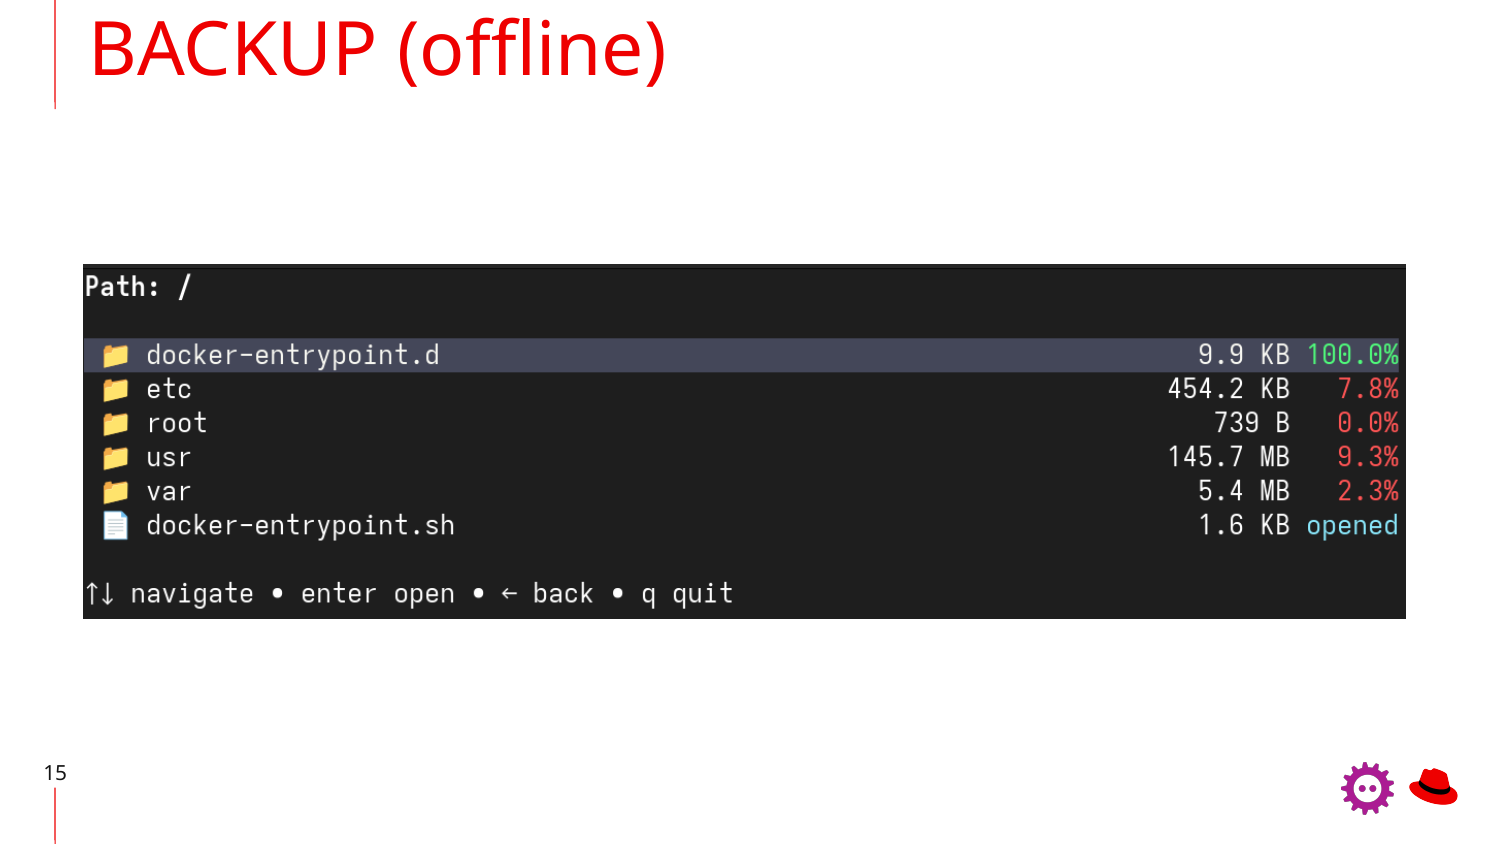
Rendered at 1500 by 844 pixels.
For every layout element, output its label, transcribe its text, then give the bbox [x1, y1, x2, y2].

picture [1409, 768, 1458, 805]
picture [1341, 762, 1394, 815]
picture [83, 264, 1406, 619]
title BACKUP (offline) [88, 0, 889, 249]
slide_number <number> [21, 774, 89, 788]
